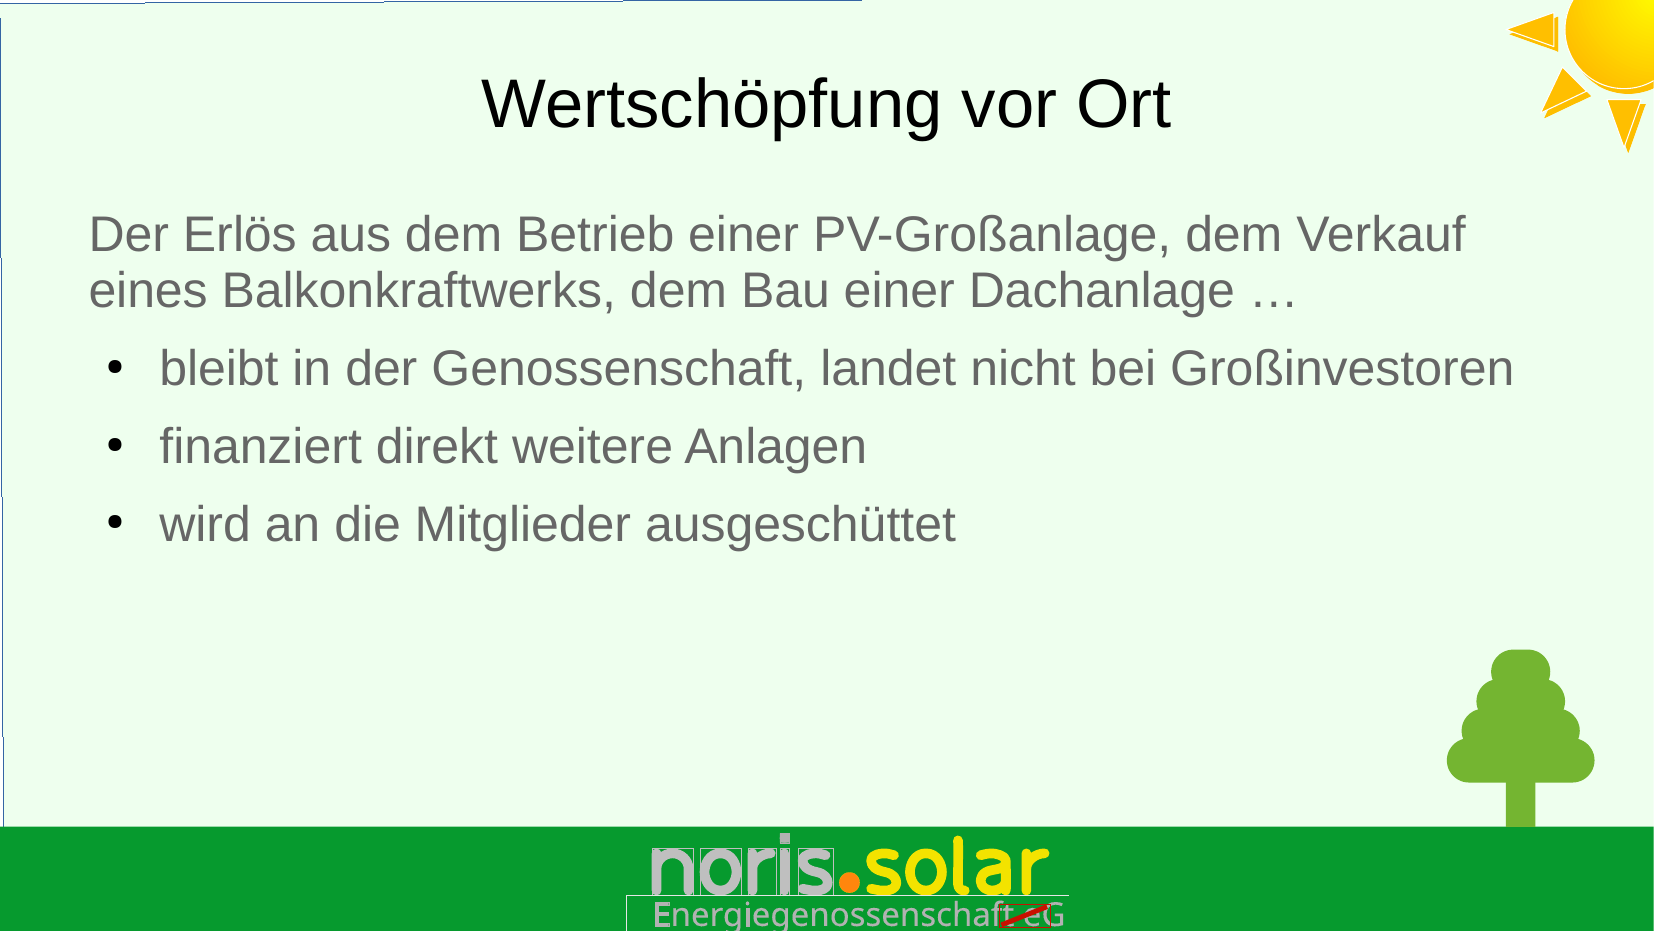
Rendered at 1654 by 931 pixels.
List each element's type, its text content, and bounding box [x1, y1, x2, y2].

title Wertschöpfung vor Ort [88, 29, 1565, 178]
list Der Erlös aus dem Betrieb einer PV-Großanlage, dem Verkauf eines Balkonkraftwerks, dem Bau einer Dachanlage … bleibt in der Genossenschaft, landet nicht bei Großinvestoren finanziert direkt weitere Anlagen wird an die Mitglieder ausgeschüttet [88, 206, 1565, 768]
